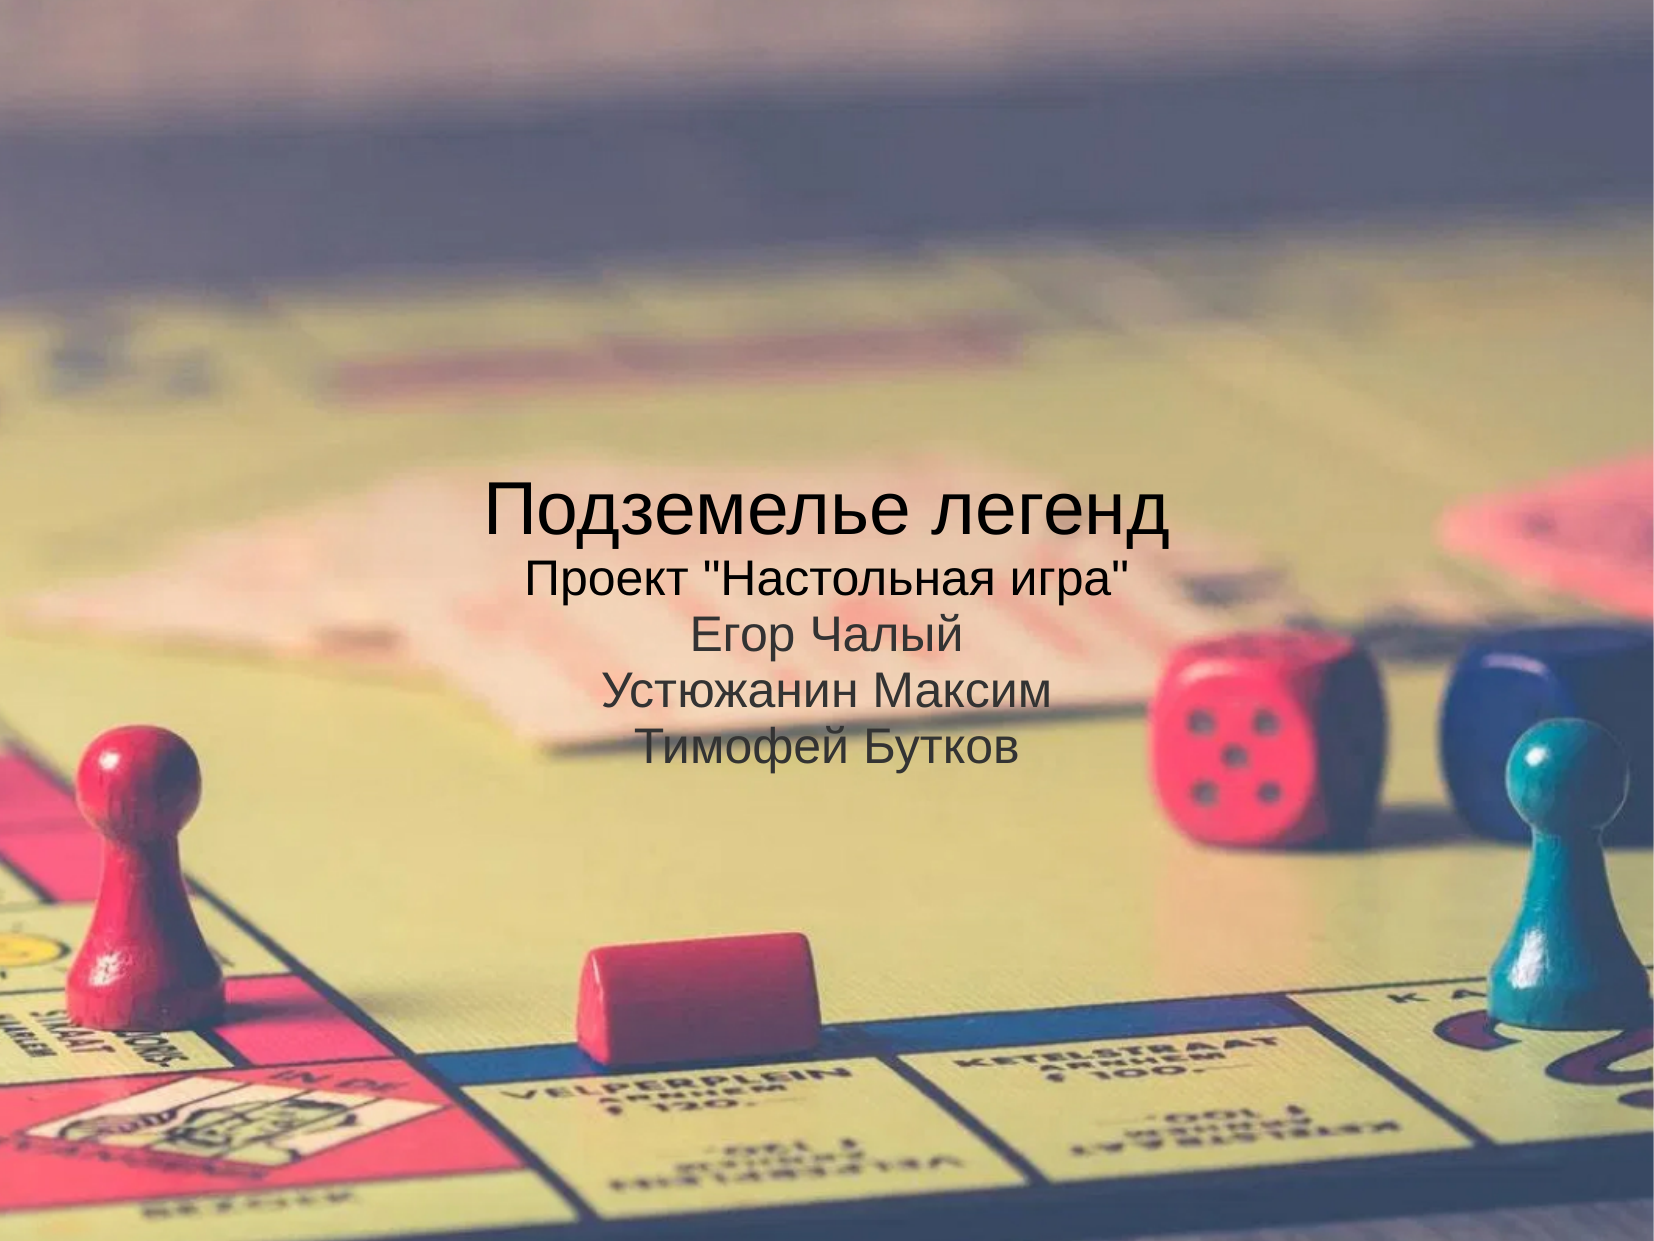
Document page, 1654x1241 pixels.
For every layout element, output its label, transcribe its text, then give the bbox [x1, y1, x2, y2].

subtitle Подземелье легенд Проект "Настольная игра" Егор Чалый Устюжанин Максим Тимофей Бутков [0, 0, 1654, 1241]
